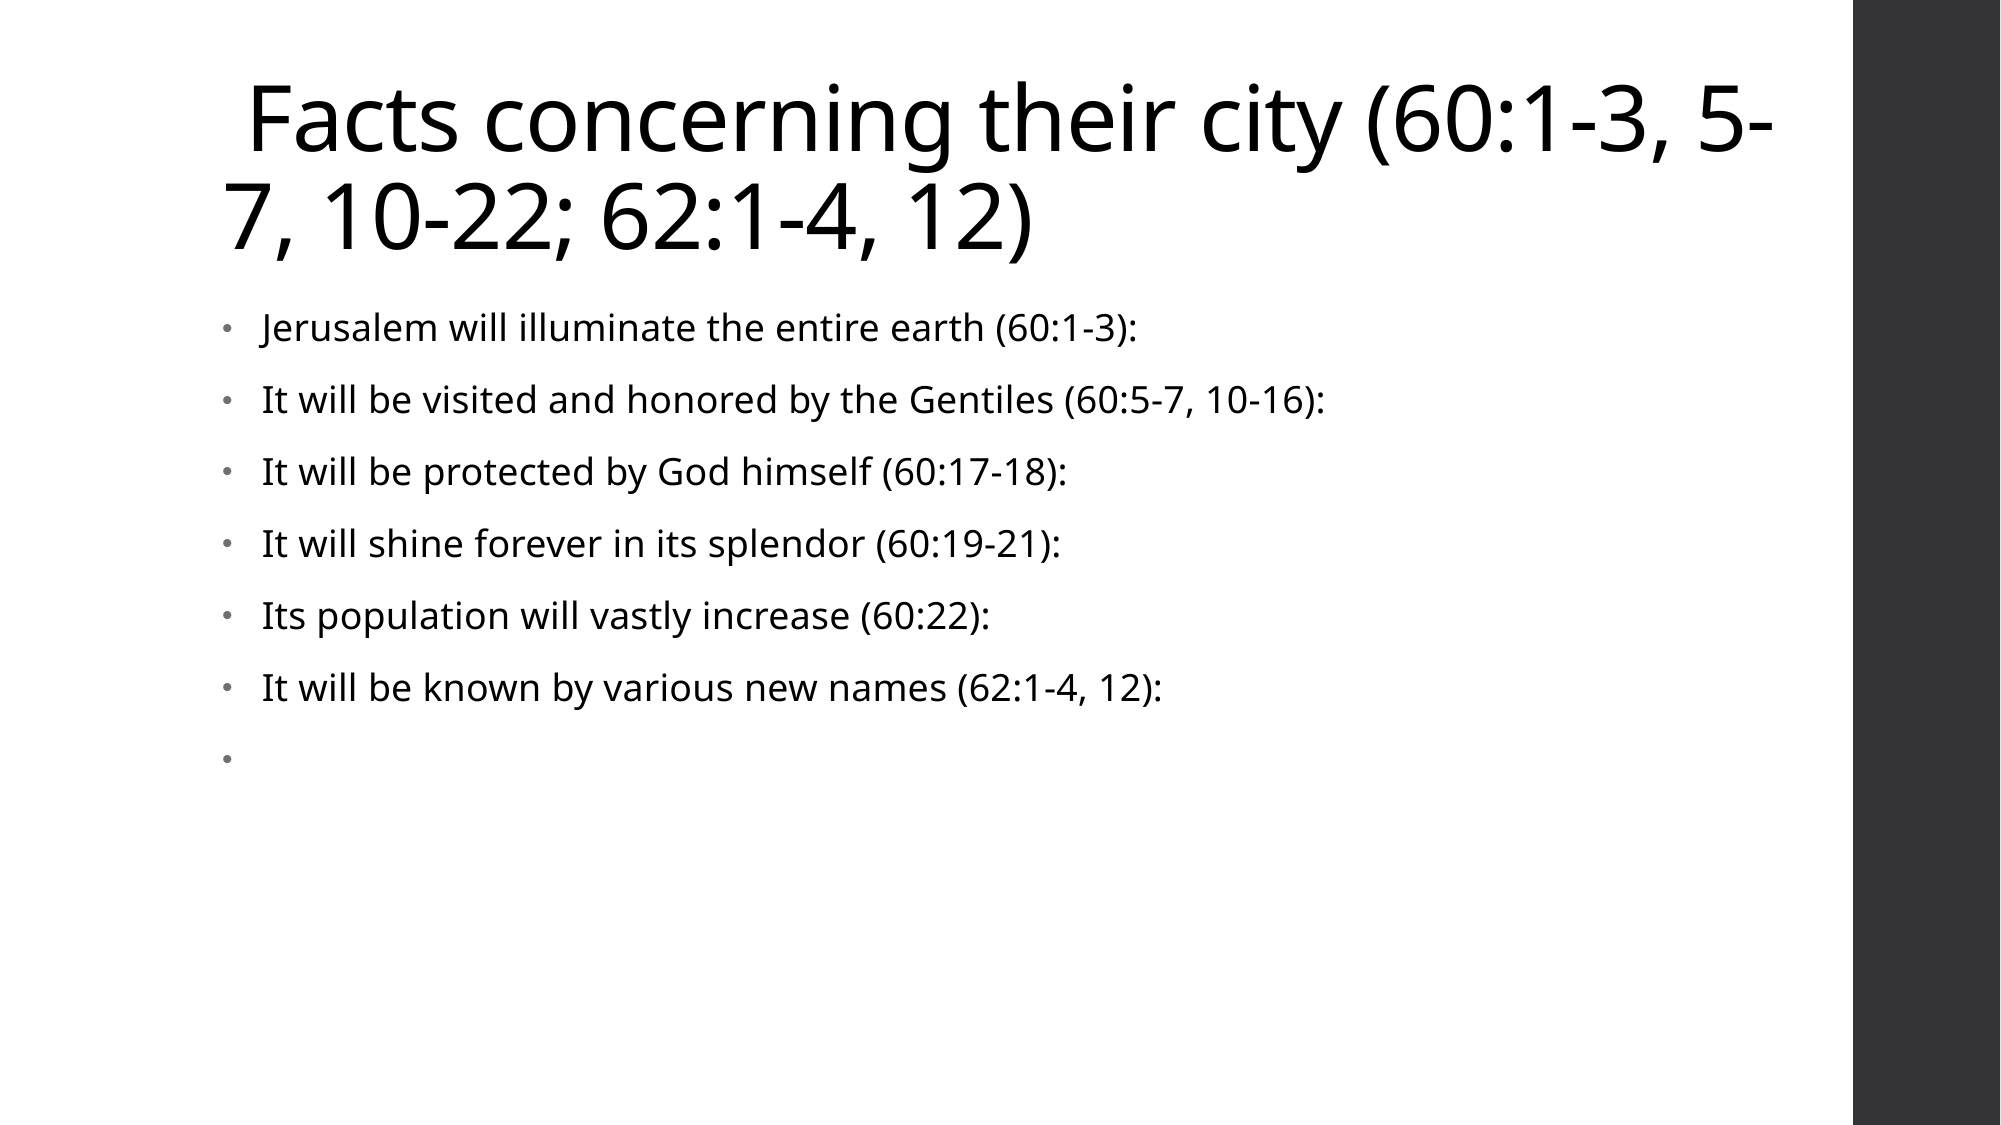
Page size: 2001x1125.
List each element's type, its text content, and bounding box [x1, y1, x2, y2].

list Jerusalem will illuminate the entire earth (60:1-3): It will be visited and honored by the Gentiles (60:5-7, 10-16): It will be protected by God himself (60:17-18): It will shine forever in its splendor (60:19-21): Its population will vastly increase (60:22): It will be known by various new names (62:1-4, 12): [206, 299, 1617, 1014]
title Facts concerning their city (60:1-3, 5-7, 10-22; 62:1-4, 12) [206, 60, 1797, 278]
